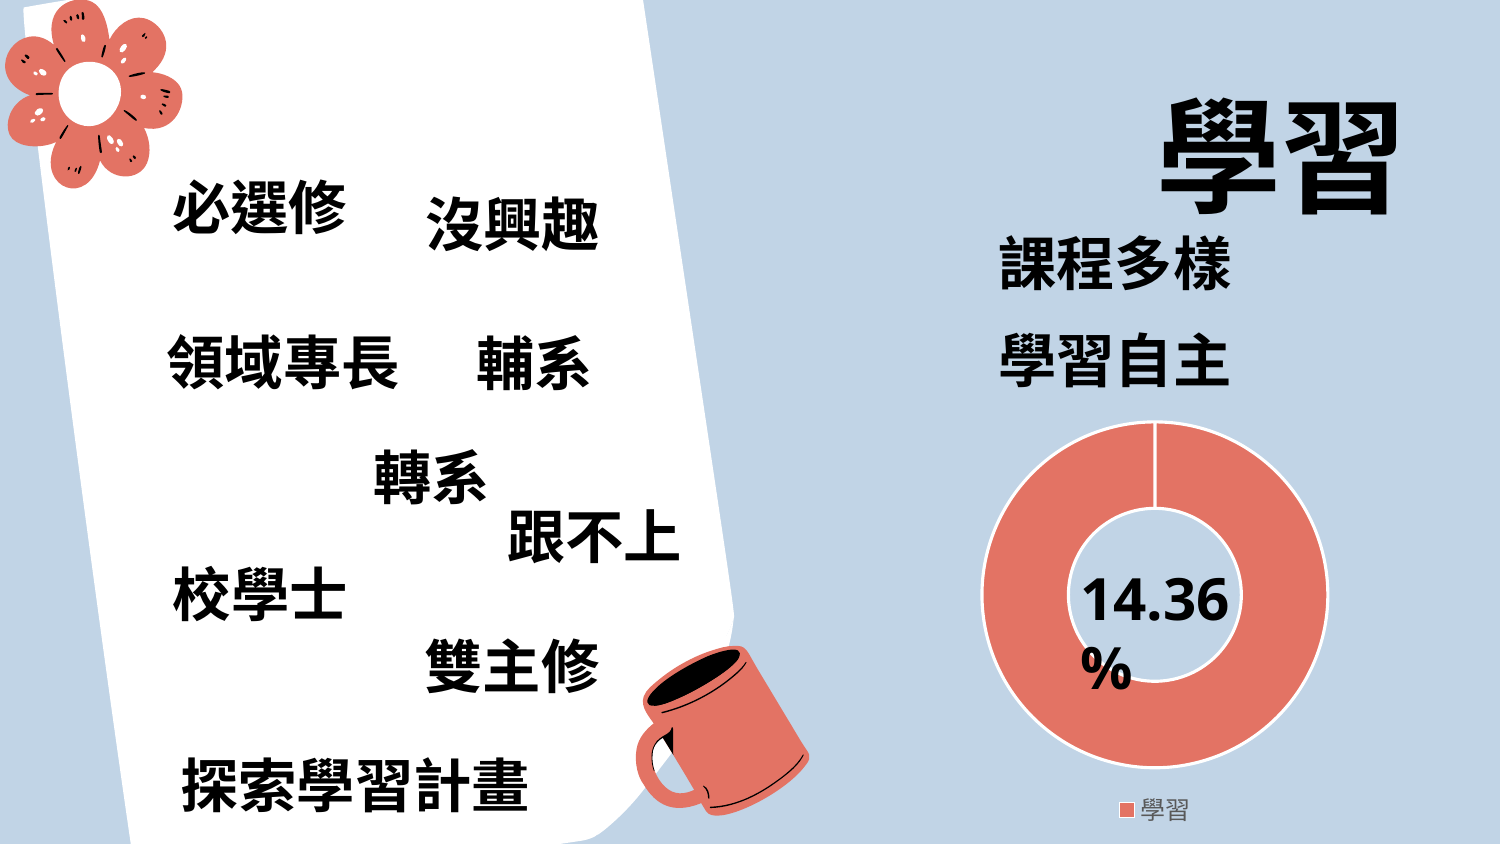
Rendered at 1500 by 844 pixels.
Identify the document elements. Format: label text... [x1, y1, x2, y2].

text_box 雙主修 [409, 622, 643, 708]
text_box 學習自主 [983, 316, 1320, 402]
text_box [5, 0, 810, 844]
text_box 沒興趣 [410, 180, 628, 266]
text_box 跟不上 [492, 492, 726, 578]
text_box 探索學習計畫 [165, 742, 546, 827]
text_box 校學士 [158, 551, 367, 637]
chart [865, 413, 1445, 834]
text_box 轉系 [358, 433, 526, 519]
text_box 14.36% [1065, 554, 1258, 709]
text_box 學習 [1125, 0, 1438, 237]
text_box 輔系 [461, 319, 671, 405]
text_box 課程多樣 [983, 220, 1320, 305]
text_box 必選修 [157, 163, 368, 249]
text_box 領域專長 [151, 319, 427, 404]
